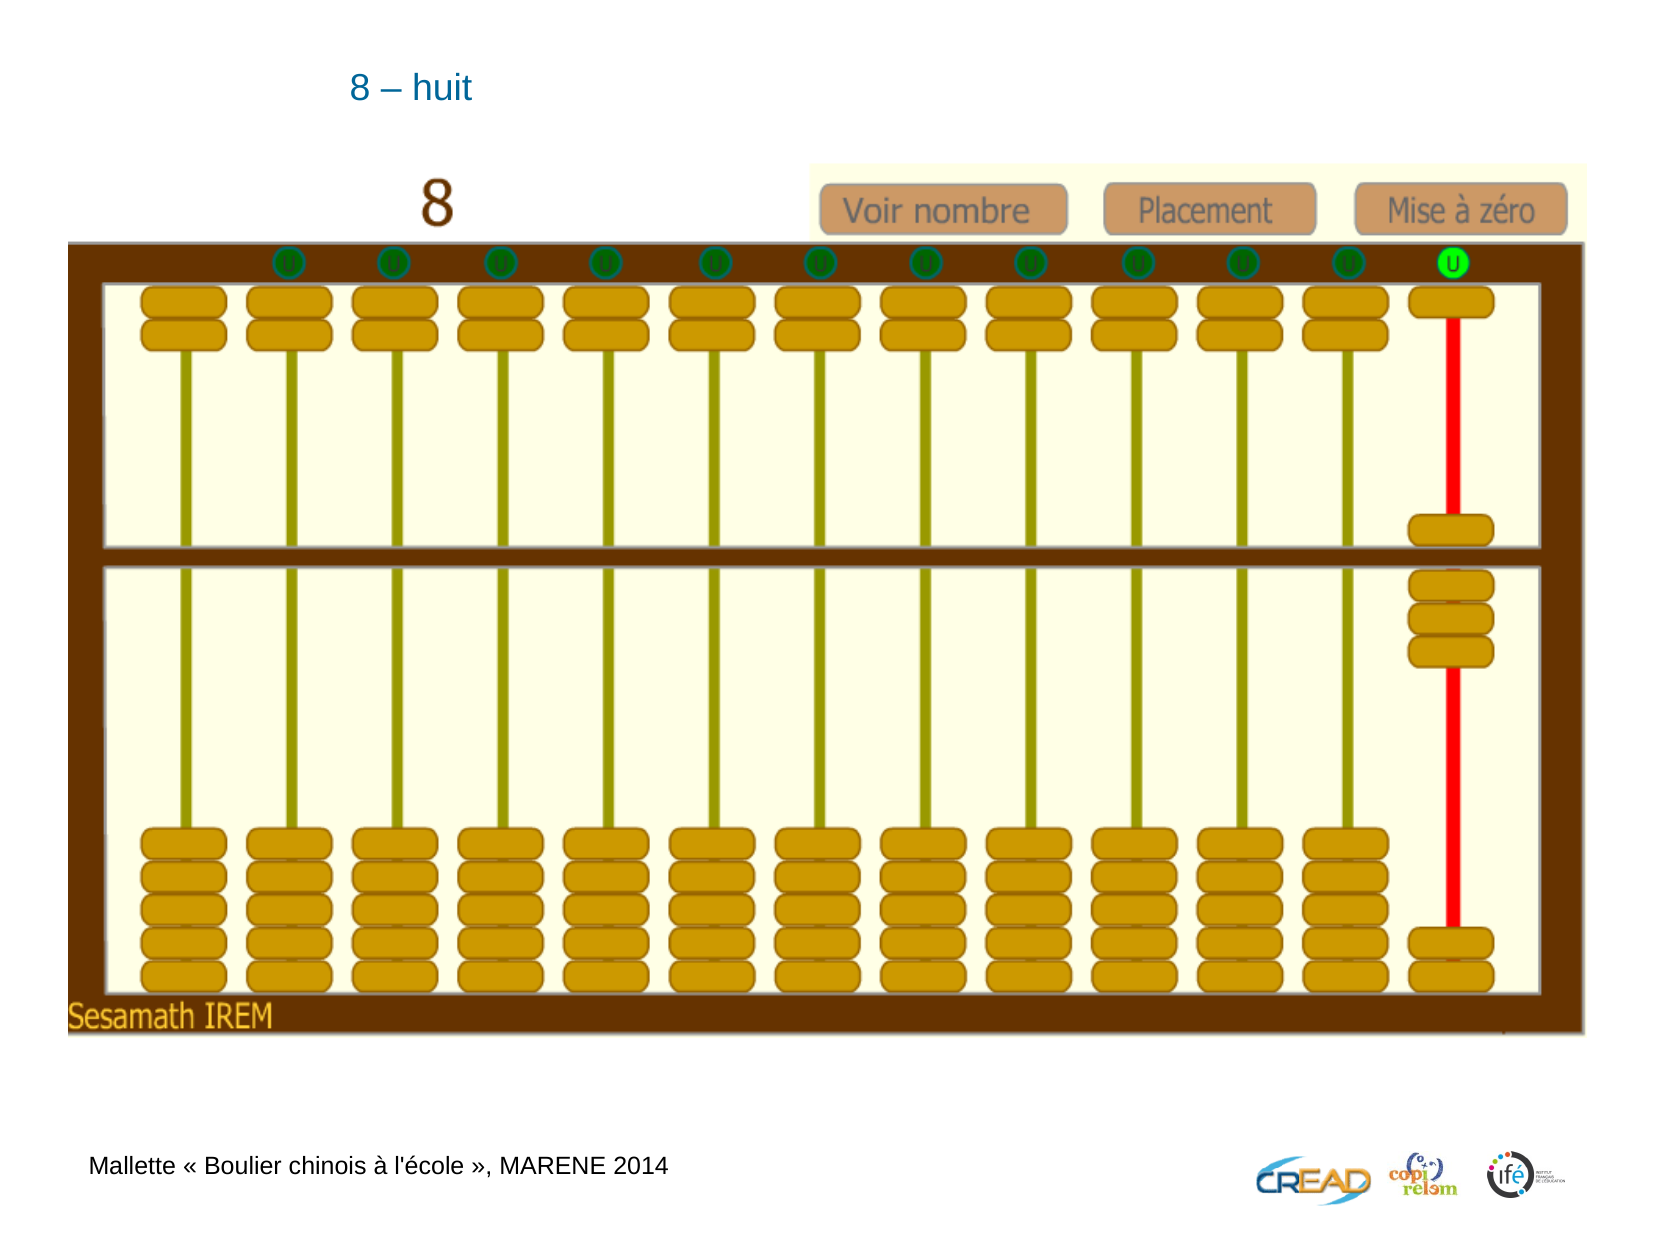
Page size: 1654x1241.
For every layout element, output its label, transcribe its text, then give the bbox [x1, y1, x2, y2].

picture [1251, 1151, 1377, 1211]
text_box 8 – huit [334, 59, 532, 116]
picture [68, 159, 1587, 1038]
picture [1387, 1151, 1461, 1197]
picture [1487, 1151, 1565, 1198]
